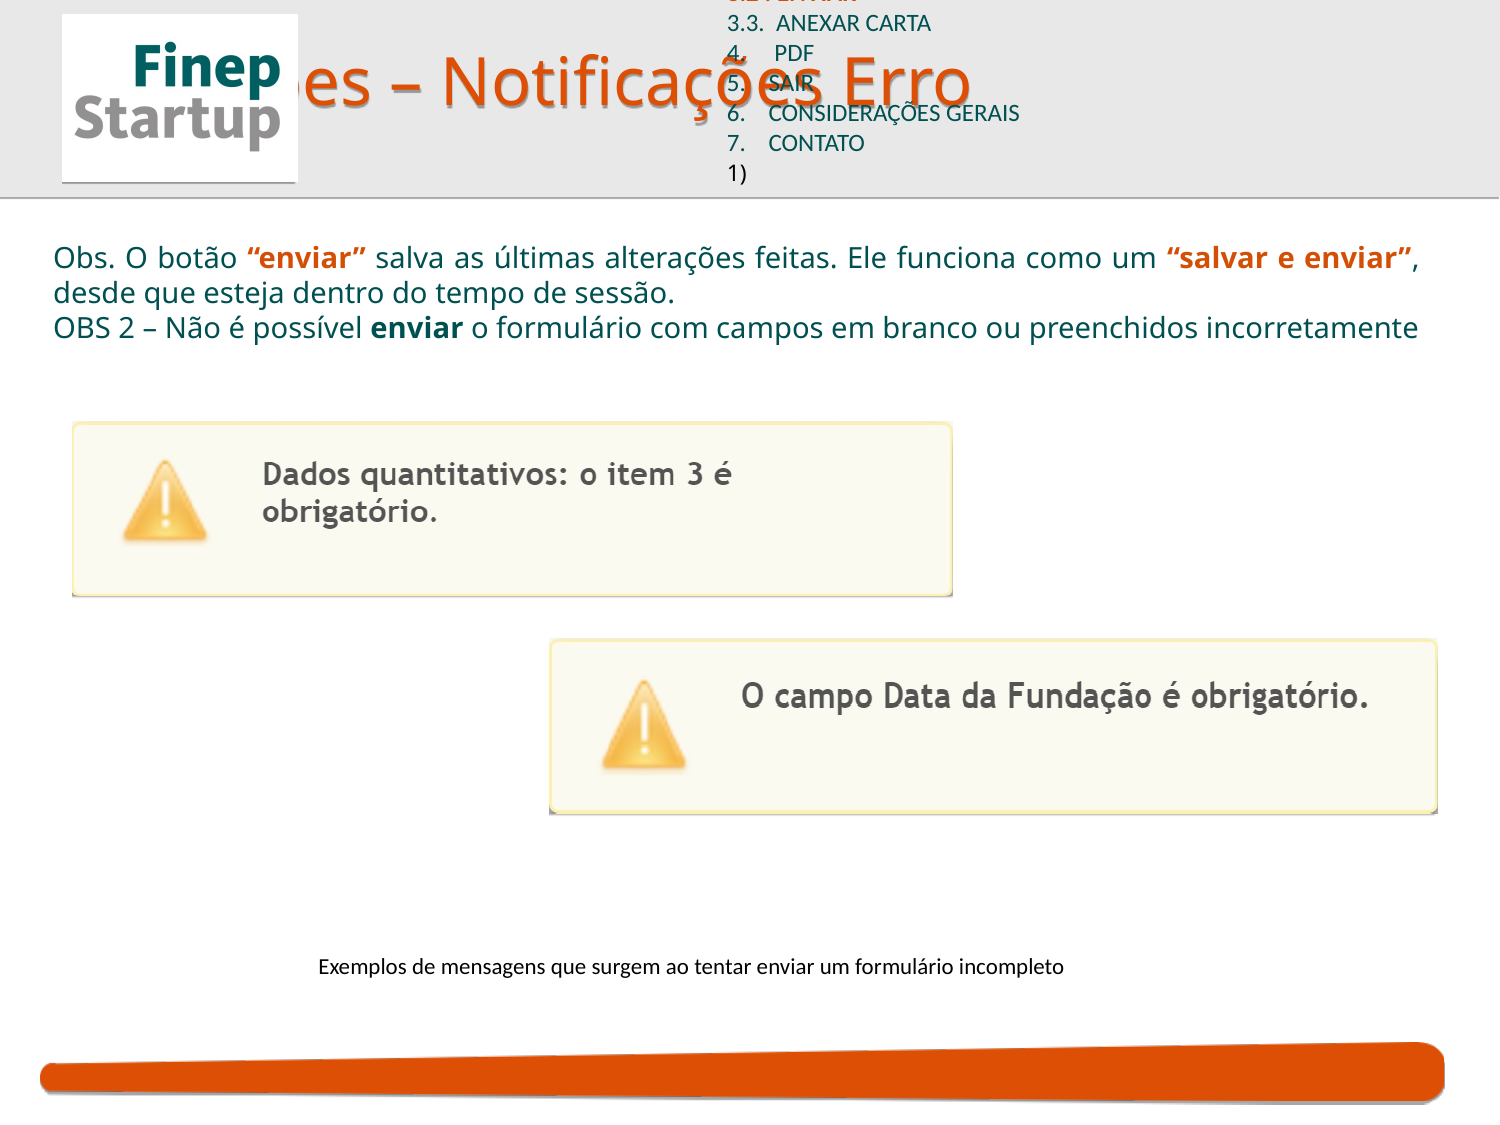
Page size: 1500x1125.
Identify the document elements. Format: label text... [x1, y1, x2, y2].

picture [549, 638, 1438, 814]
picture [62, 14, 298, 182]
text_box 1. 1º ACESSO 2. CADASTRO 3. BOTÕES DO FORMULÁRIO 3.1. SALVAR 3.2 . ENVIAR 3.3. ANEXAR CARTA 4. PDF 5. SAIR 6. CONSIDERAÇÕES GERAIS 7. CONTATO [712, 0, 1480, 195]
picture [72, 421, 953, 596]
text_box Exemplos de mensagens que surgem ao tentar enviar um formulário incompleto [274, 944, 1110, 986]
text_box Obs. O botão “enviar” salva as últimas alterações feitas. Ele funciona como um “salvar e enviar”, desde que esteja dentro do tempo de sessão. OBS 2 – Não é possível enviar o formulário com campos em branco ou preenchidos incorretamente [38, 232, 1437, 352]
